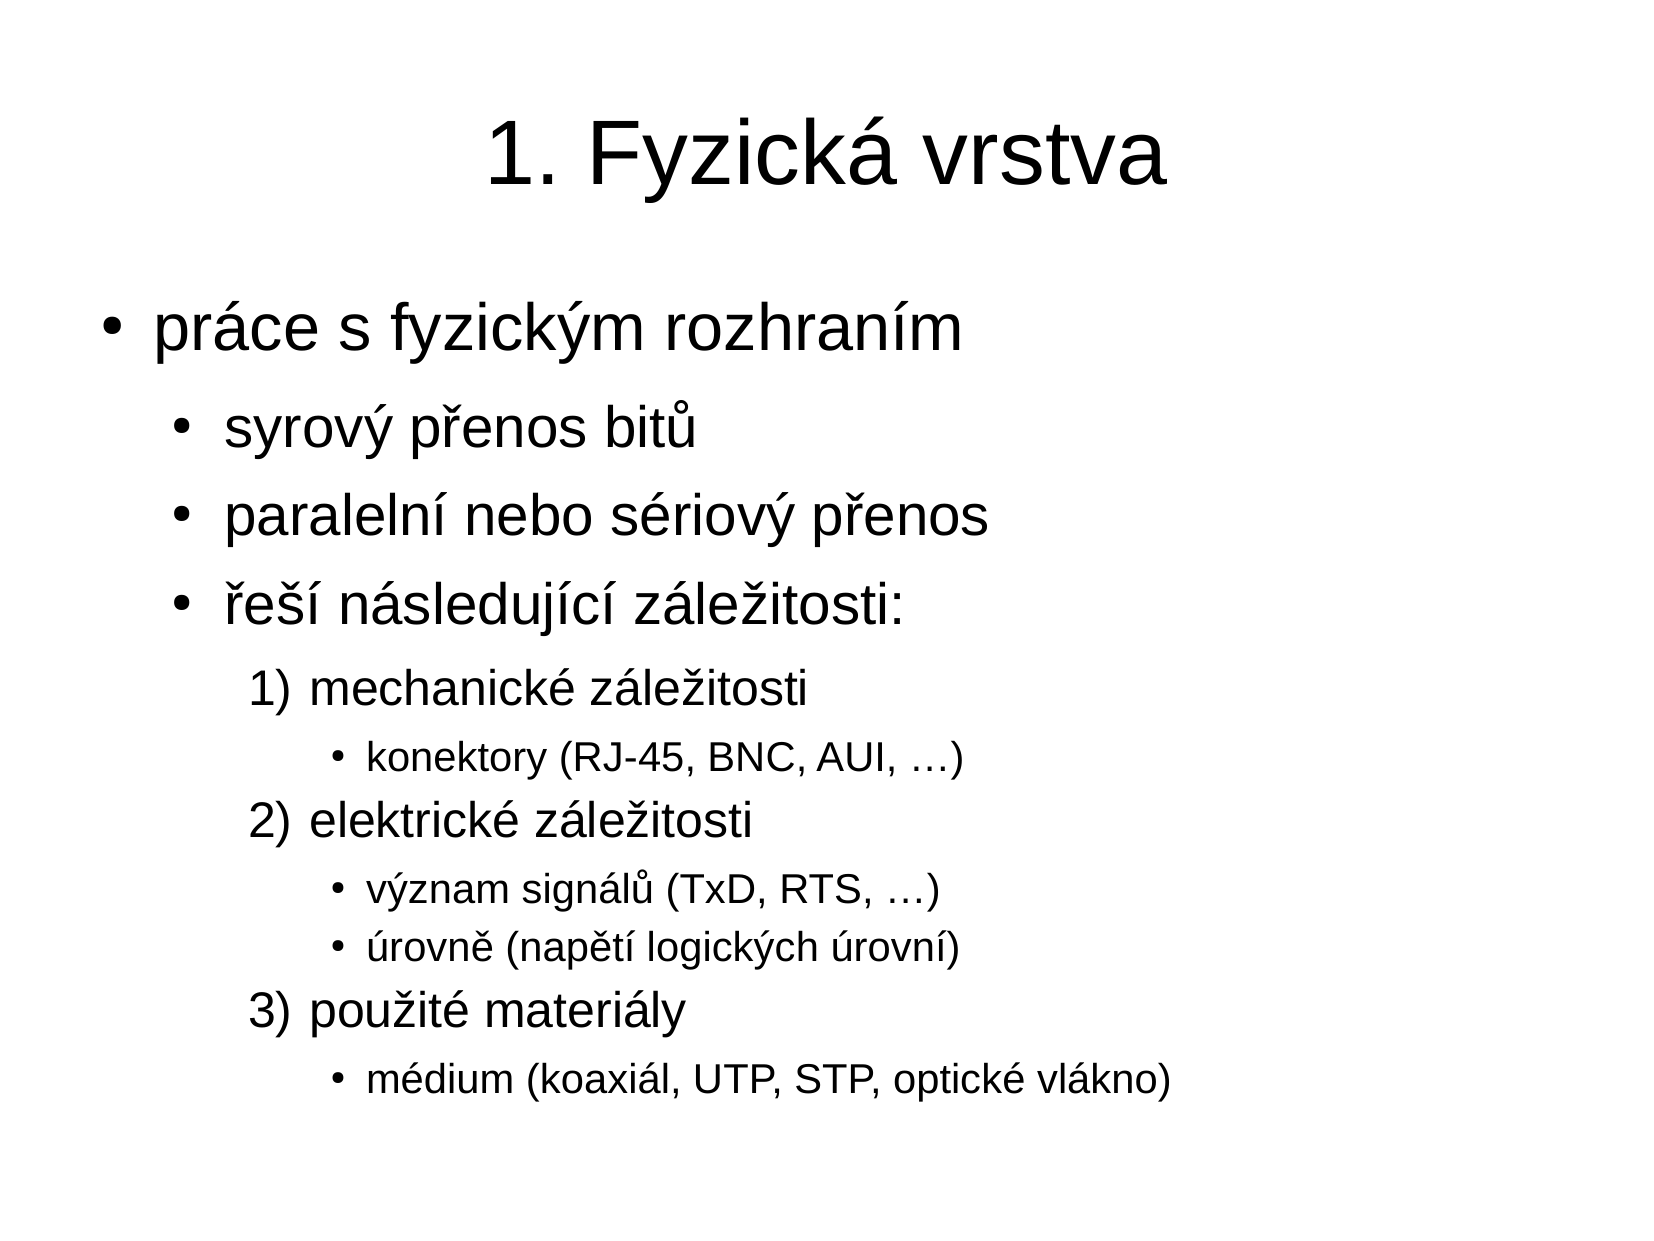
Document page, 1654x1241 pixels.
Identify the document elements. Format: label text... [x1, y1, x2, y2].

title 1. Fyzická vrstva [82, 49, 1571, 257]
list práce s fyzickým rozhraním syrový přenos bitů paralelní nebo sériový přenos řeší následující záležitosti: mechanické záležitosti konektory (RJ-45, BNC, AUI, …) elektrické záležitosti význam signálů (TxD, RTS, …) úrovně (napětí logických úrovní) použité materiály médium (koaxiál, UTP, STP, optické vlákno) [82, 290, 1571, 1211]
